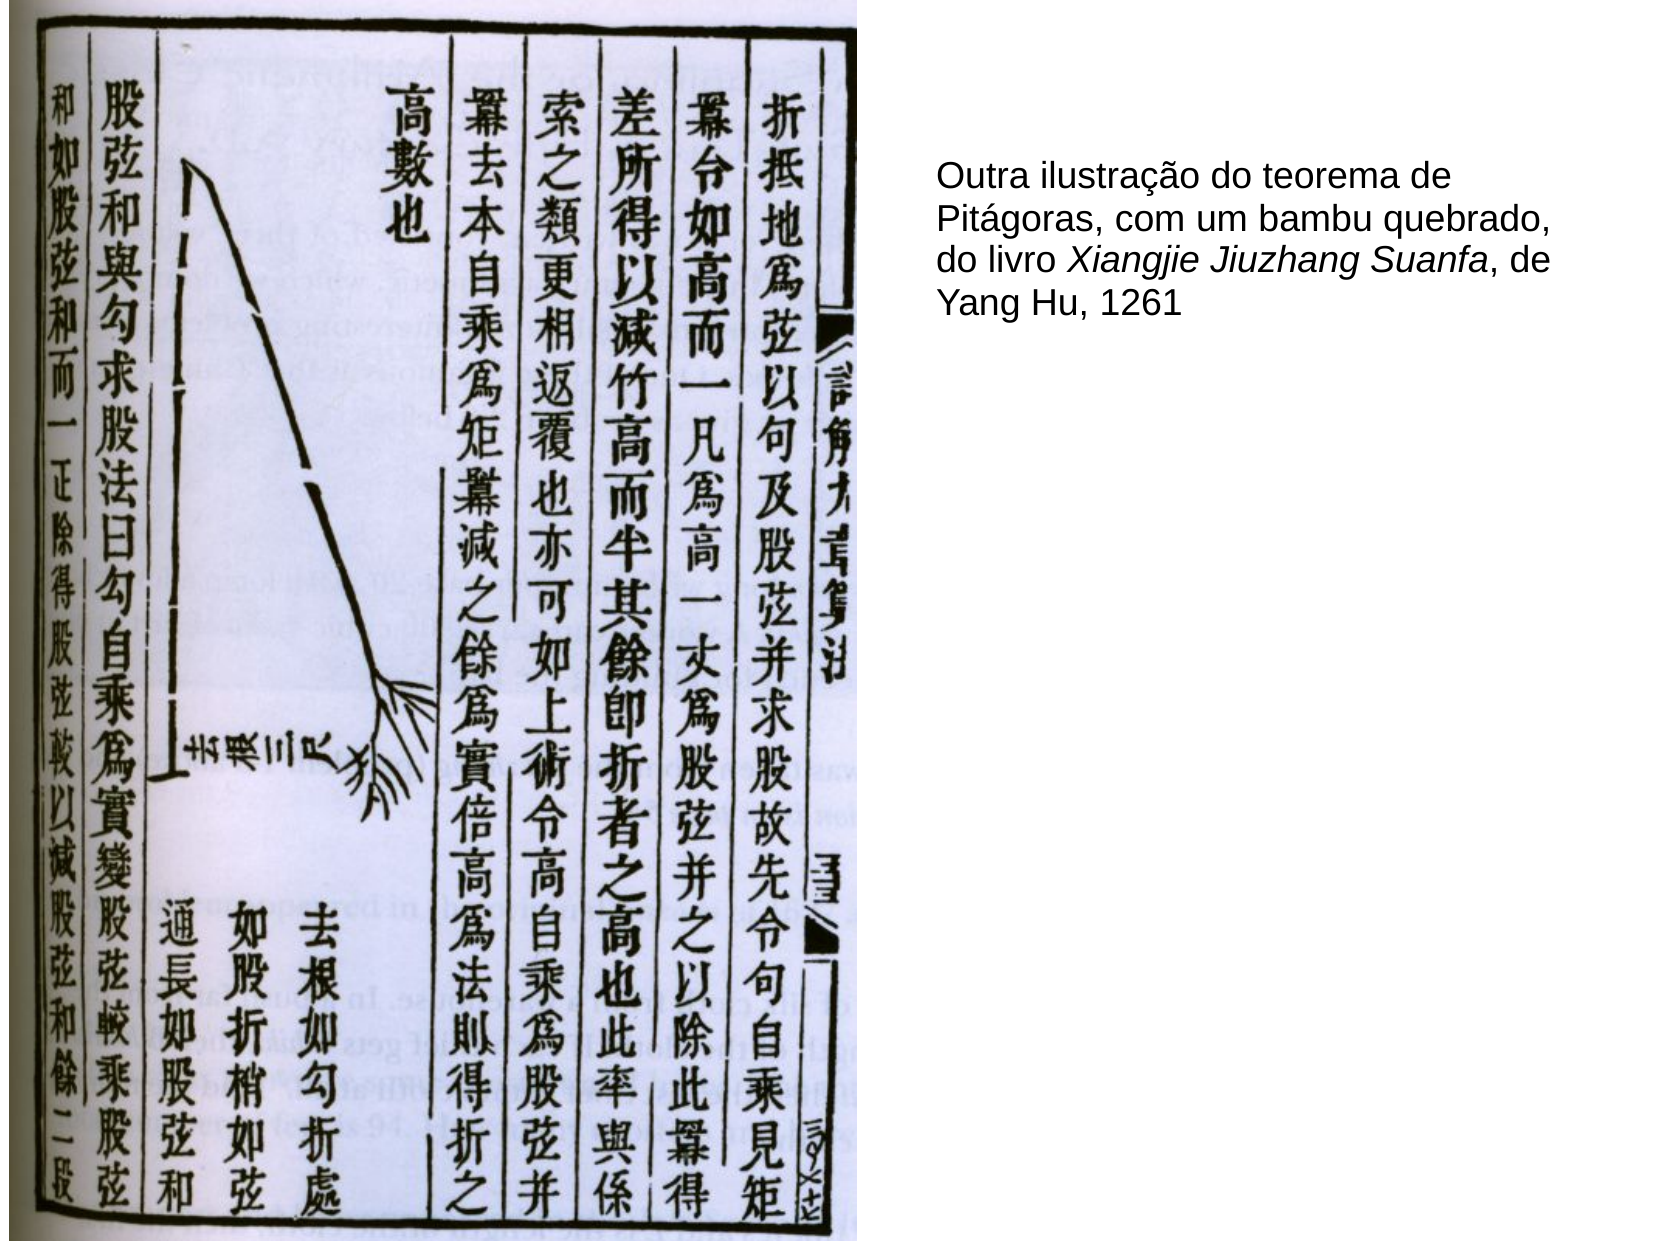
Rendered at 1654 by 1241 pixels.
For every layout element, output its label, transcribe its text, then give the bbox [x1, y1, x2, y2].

picture [9, 0, 857, 1241]
text_box Outra ilustração do teorema de Pitágoras, com um bambu quebrado, do livro Xiangjie Jiuzhang Suanfa, de Yang Hu, 1261 [921, 147, 1567, 331]
